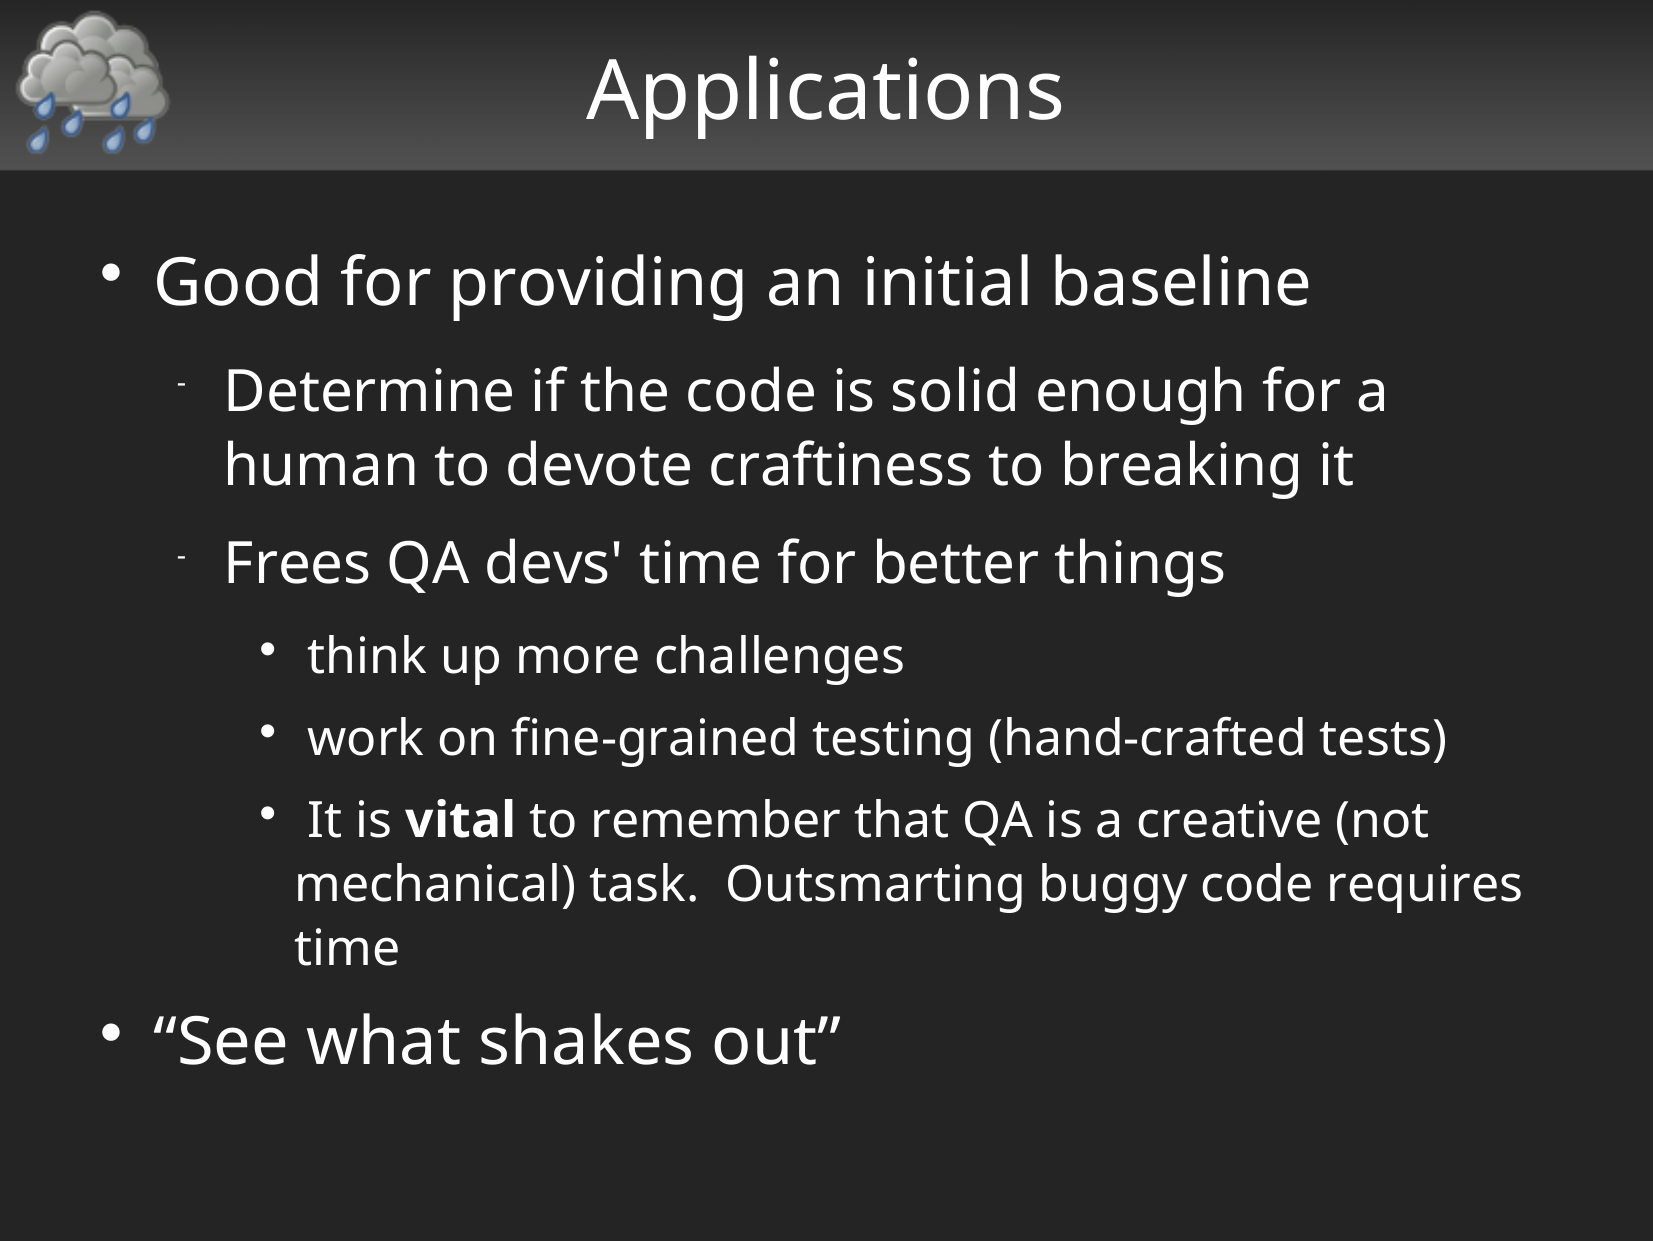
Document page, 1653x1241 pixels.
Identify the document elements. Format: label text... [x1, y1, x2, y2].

picture [0, 0, 1653, 1241]
title Applications [82, 39, 1570, 137]
list Good for providing an initial baseline Determine if the code is solid enough for a human to devote craftiness to breaking it Frees QA devs' time for better things think up more challenges work on fine-grained testing (hand-crafted tests) It is vital to remember that QA is a creative (not mechanical) task. Outsmarting buggy code requires time “See what shakes out” [82, 236, 1570, 1042]
